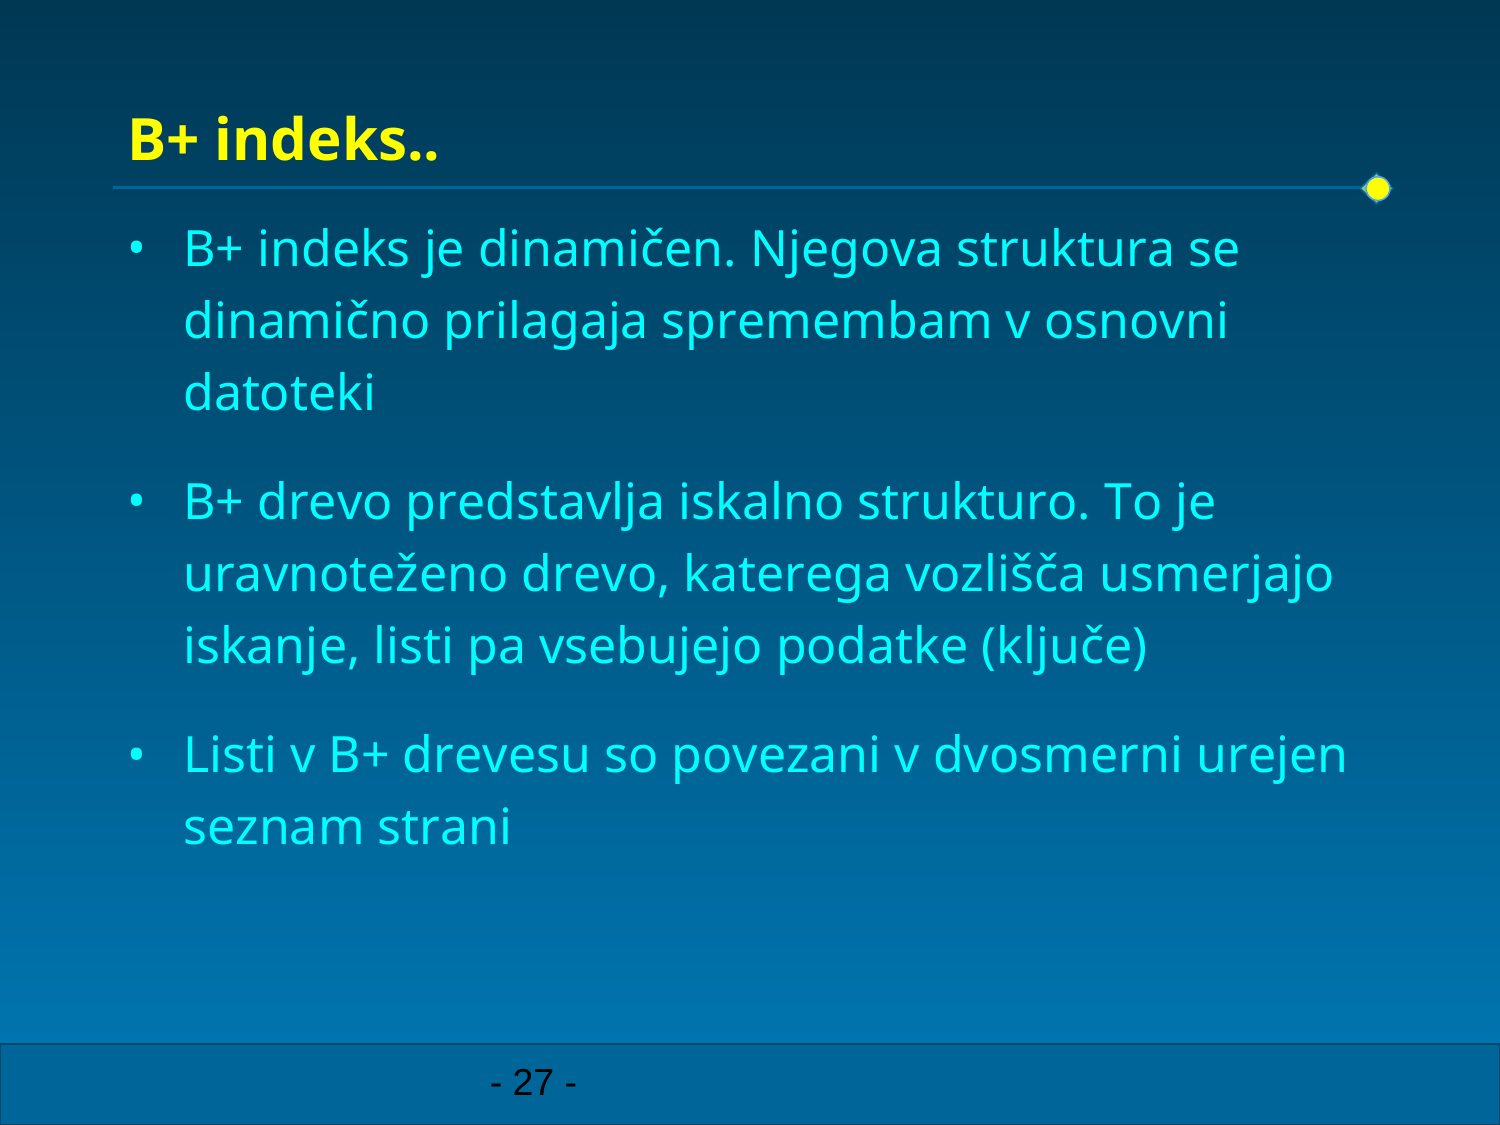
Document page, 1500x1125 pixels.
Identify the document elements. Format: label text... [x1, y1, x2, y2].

title B+ indeks.. [112, 94, 1388, 181]
list B+ indeks je dinamičen. Njegova struktura se dinamično prilagaja spremembam v osnovni datoteki B+ drevo predstavlja iskalno strukturo. To je uravnoteženo drevo, katerega vozlišča usmerjajo iskanje, listi pa vsebujejo podatke (ključe) Listi v B+ drevesu so povezani v dvosmerni urejen seznam strani [112, 196, 1388, 948]
